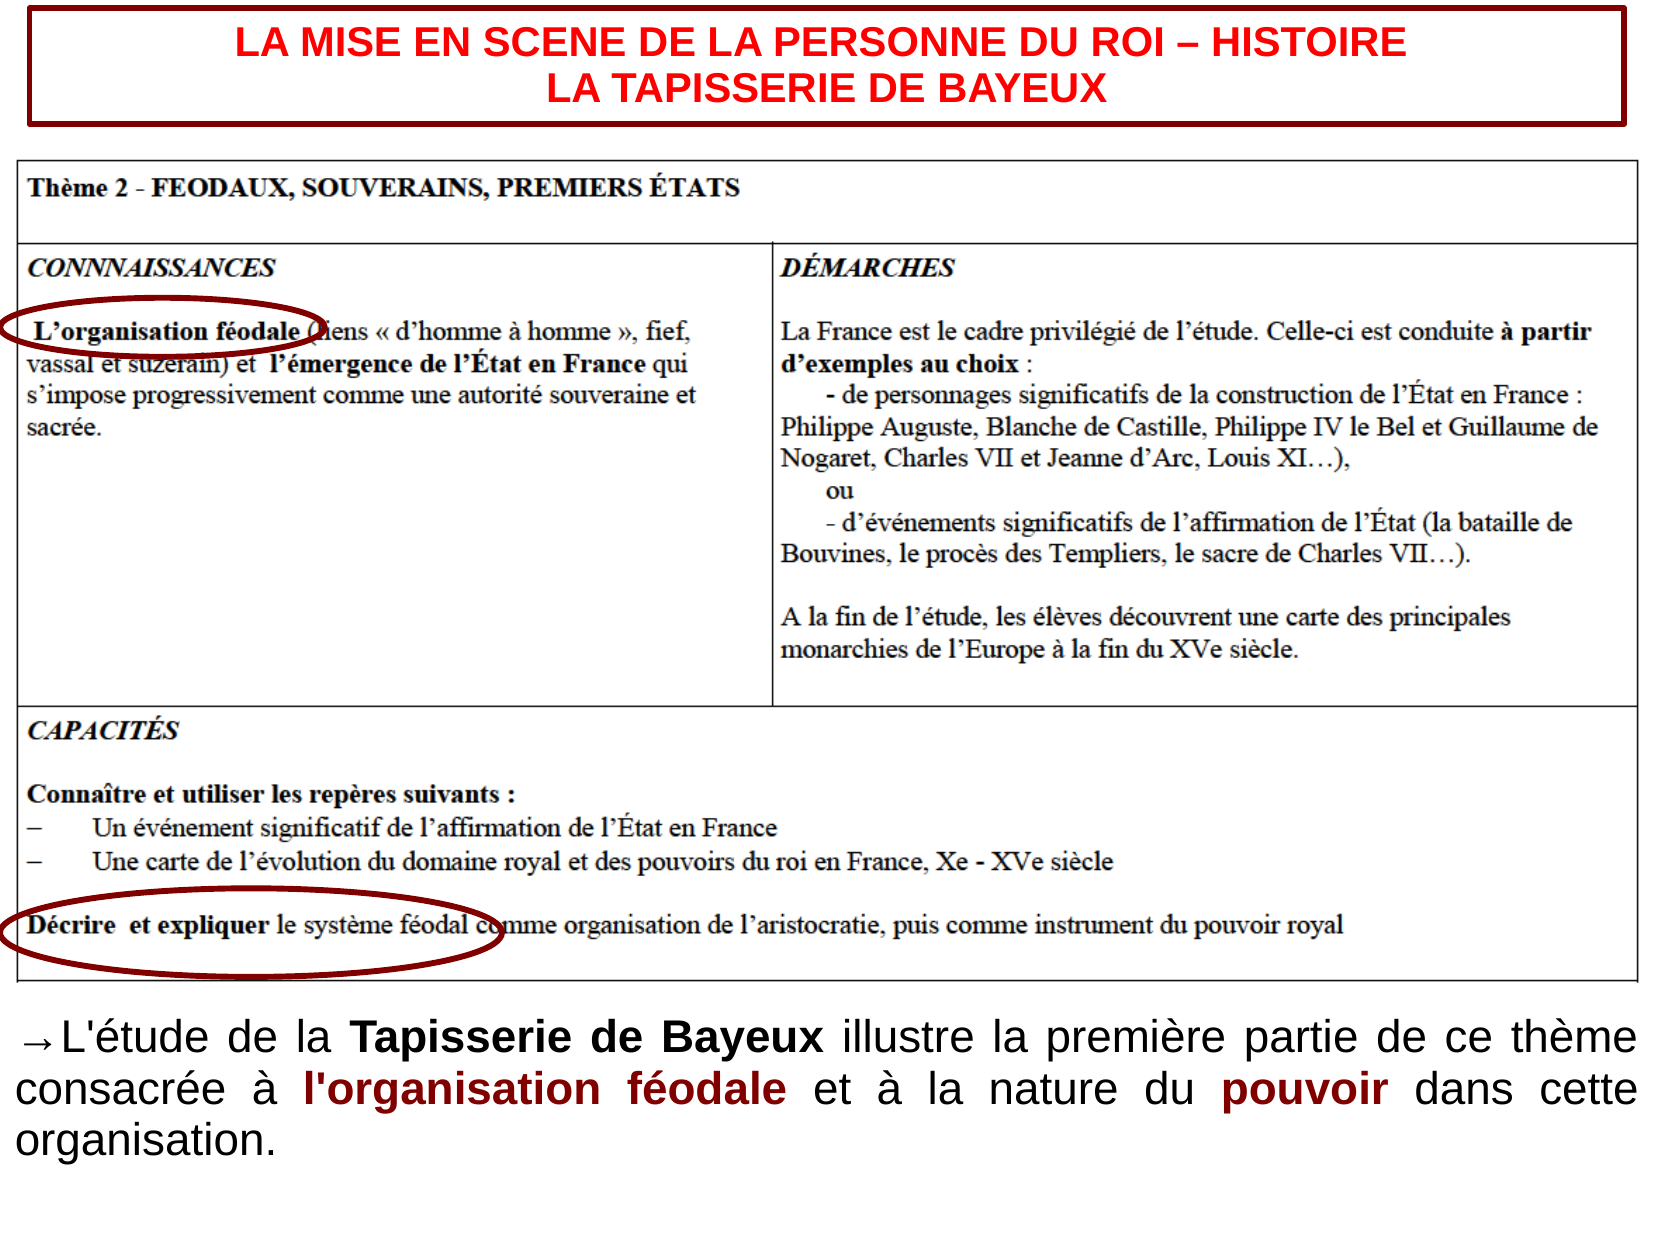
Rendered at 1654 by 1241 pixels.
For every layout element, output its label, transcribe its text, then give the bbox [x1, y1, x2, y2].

text_box →L'étude de la Tapisserie de Bayeux illustre la première partie de ce thème consacrée à l'organisation féodale et à la nature du pouvoir dans cette organisation. [0, 1003, 1654, 1175]
text_box [29, 358, 296, 416]
text_box LA MISE EN SCENE DE LA PERSONNE DU ROI – HISTOIRE LA TAPISSERIE DE BAYEUX [29, 8, 1625, 125]
picture [4, 892, 498, 973]
picture [4, 301, 321, 353]
picture [0, 139, 1654, 1003]
